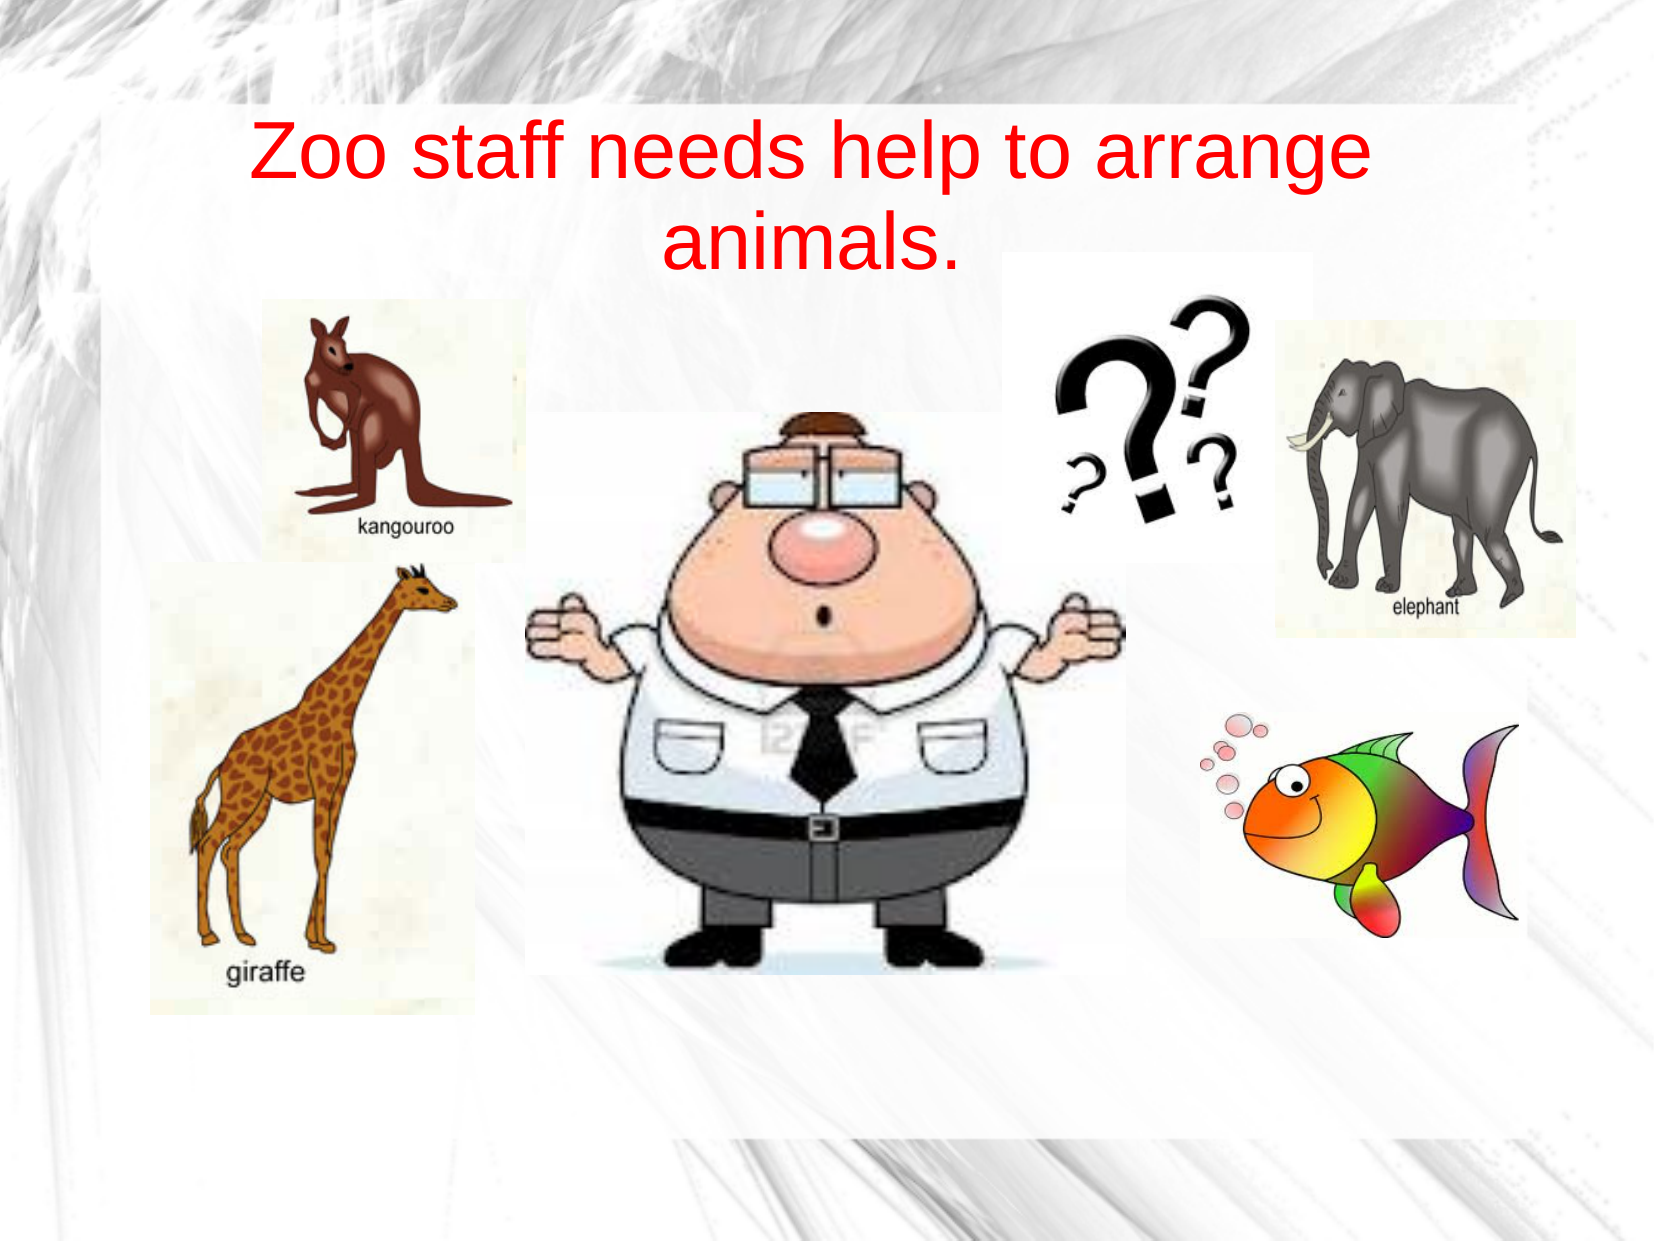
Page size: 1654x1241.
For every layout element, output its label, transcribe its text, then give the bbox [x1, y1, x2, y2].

picture [0, 0, 1654, 1241]
title Zoo staff needs help to arrange animals. [118, 103, 1506, 290]
